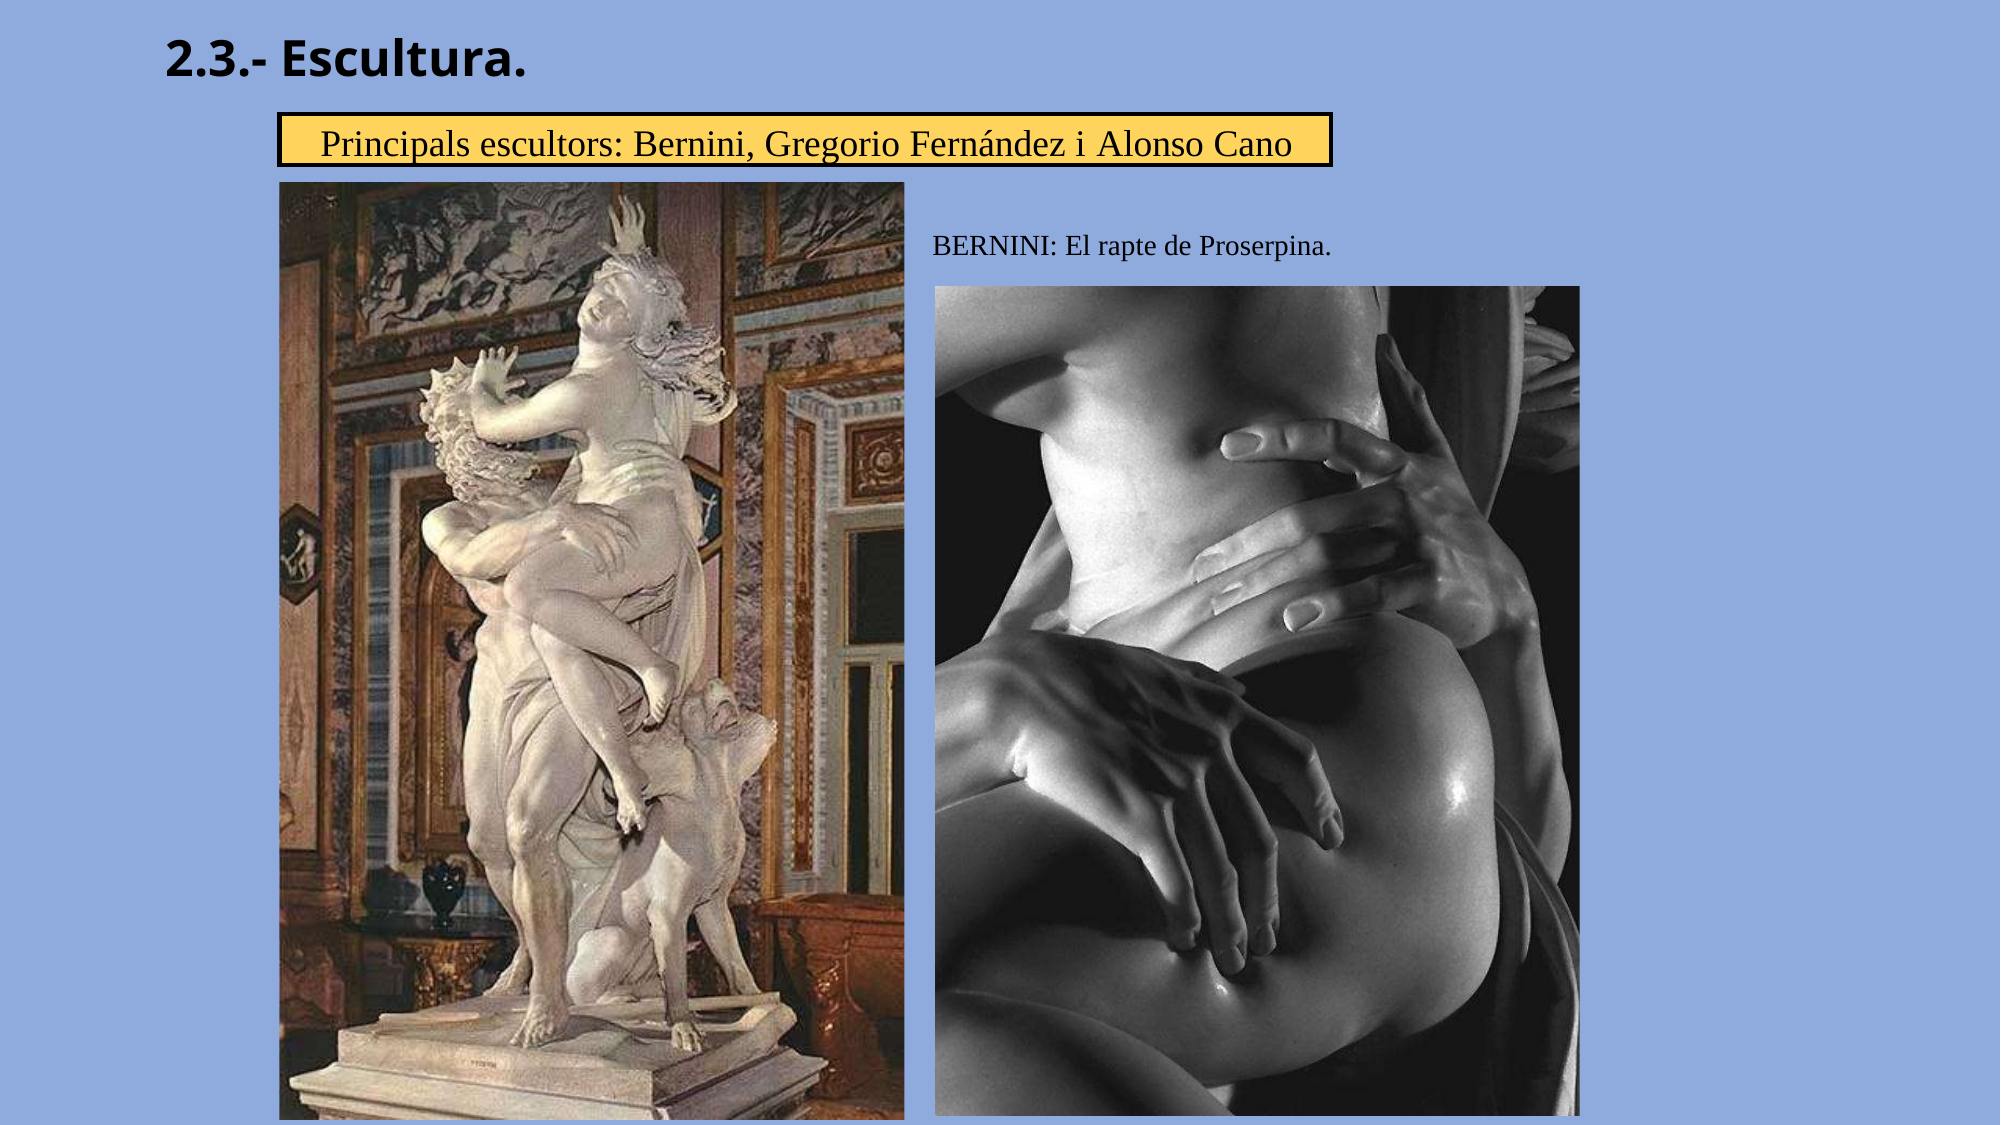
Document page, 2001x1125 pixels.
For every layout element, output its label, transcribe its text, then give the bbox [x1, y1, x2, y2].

title 2.3.- Escultura. [163, 23, 1156, 87]
text_box [279, 182, 904, 1120]
text_box [935, 286, 1580, 1116]
text_box BERNINI: El rapte de Proserpina. [930, 224, 1335, 262]
text_box Principals escultors: Bernini, Gregorio Fernández i Alonso Cano [279, 113, 1331, 165]
